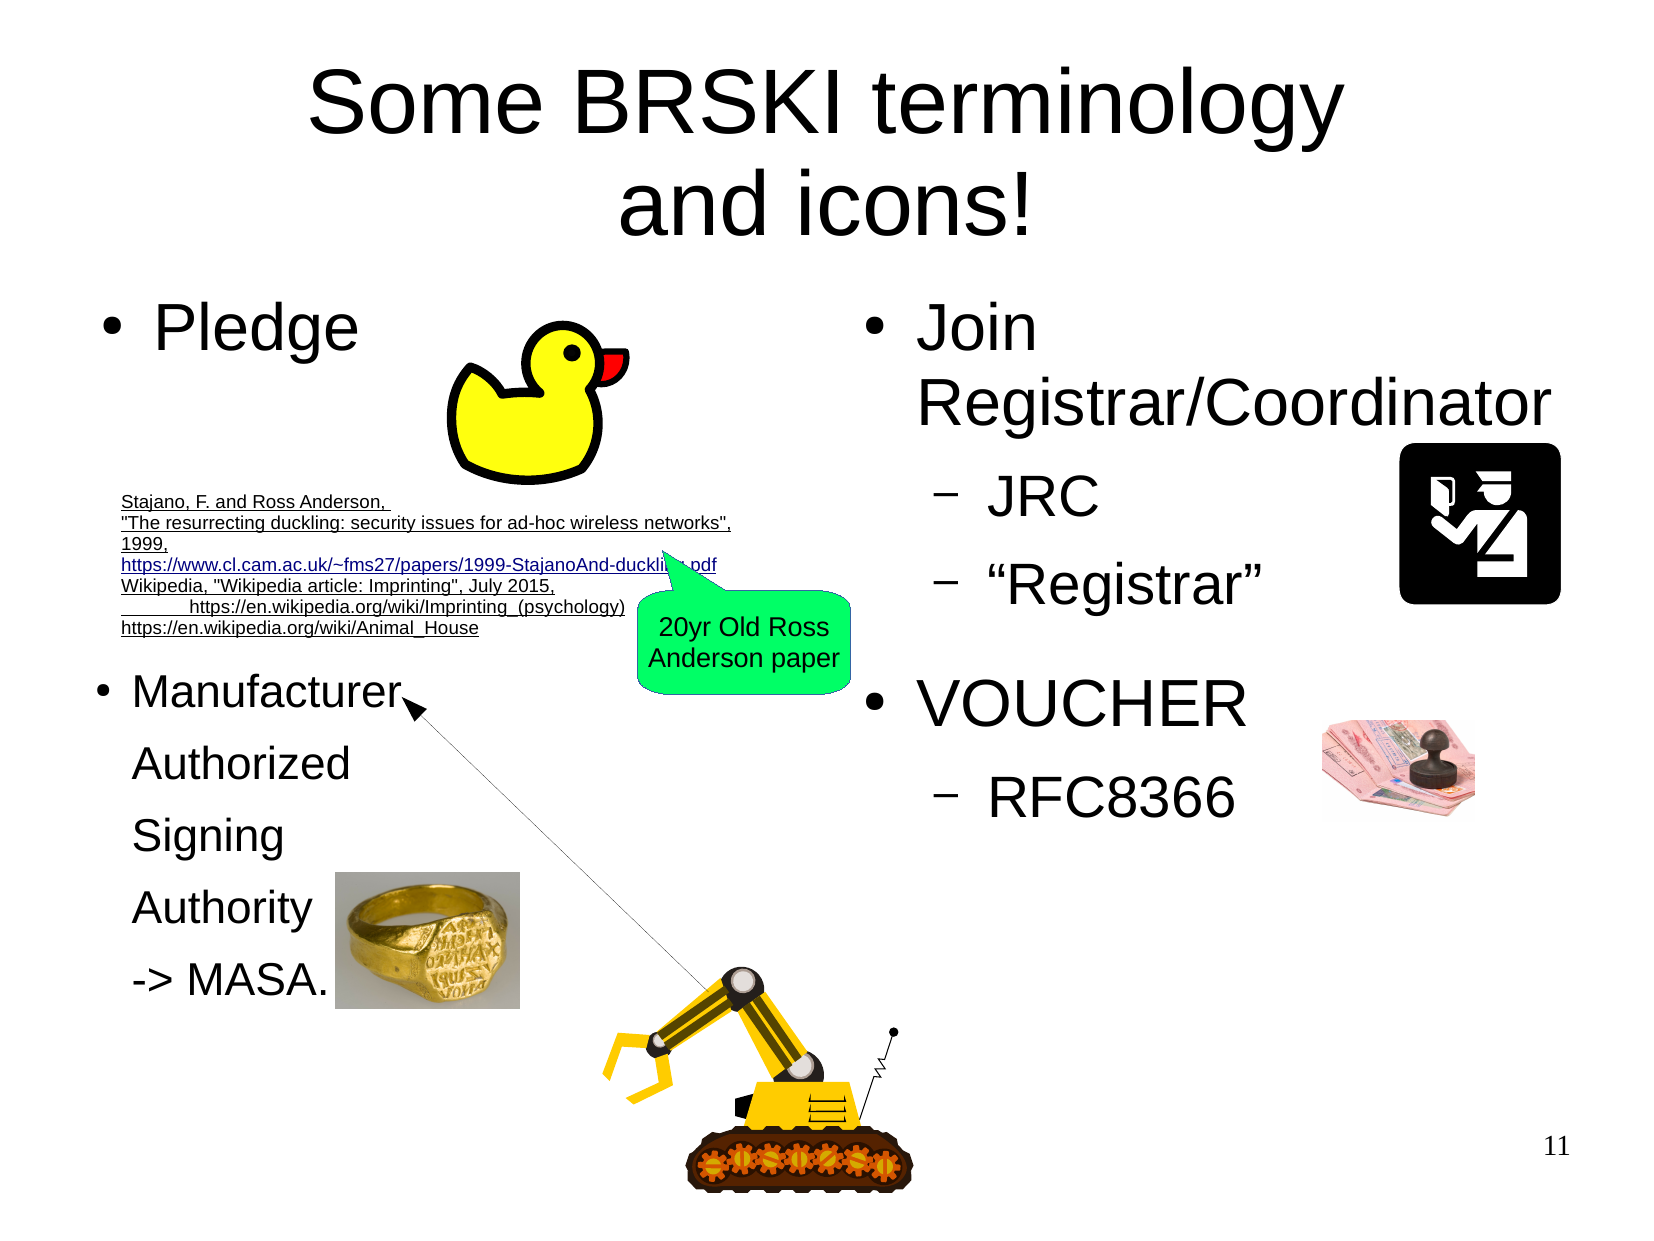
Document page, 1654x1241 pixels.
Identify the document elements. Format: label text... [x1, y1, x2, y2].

picture [1393, 437, 1567, 611]
text_box Stajano, F. and Ross Anderson, "The resurrecting duckling: security issues for ad-hoc wireless networks", 1999, https://www.cl.cam.ac.uk/~fms27/papers/1999-StajanoAnd-duckling.pdf Wikipedia, "Wikipedia article: Imprinting", July 2015, https://en.wikipedia.org/wiki/Imprinting_(psychology) https://en.wikipedia.org/wiki/Animal_House [106, 484, 798, 666]
list Manufacturer Authorized Signing Authority -> MASA. [82, 665, 809, 1009]
picture [437, 307, 639, 484]
list Pledge [82, 290, 809, 634]
picture [602, 966, 914, 1193]
title Some BRSKI terminology and icons! [82, 49, 1571, 257]
picture [335, 872, 520, 1009]
list Join Registrar/Coordinator JRC “Registrar” [845, 290, 1572, 634]
picture [1322, 720, 1475, 822]
text_box 20yr Old Ross Anderson paper [637, 550, 851, 695]
list VOUCHER RFC8366 [845, 665, 1572, 1009]
